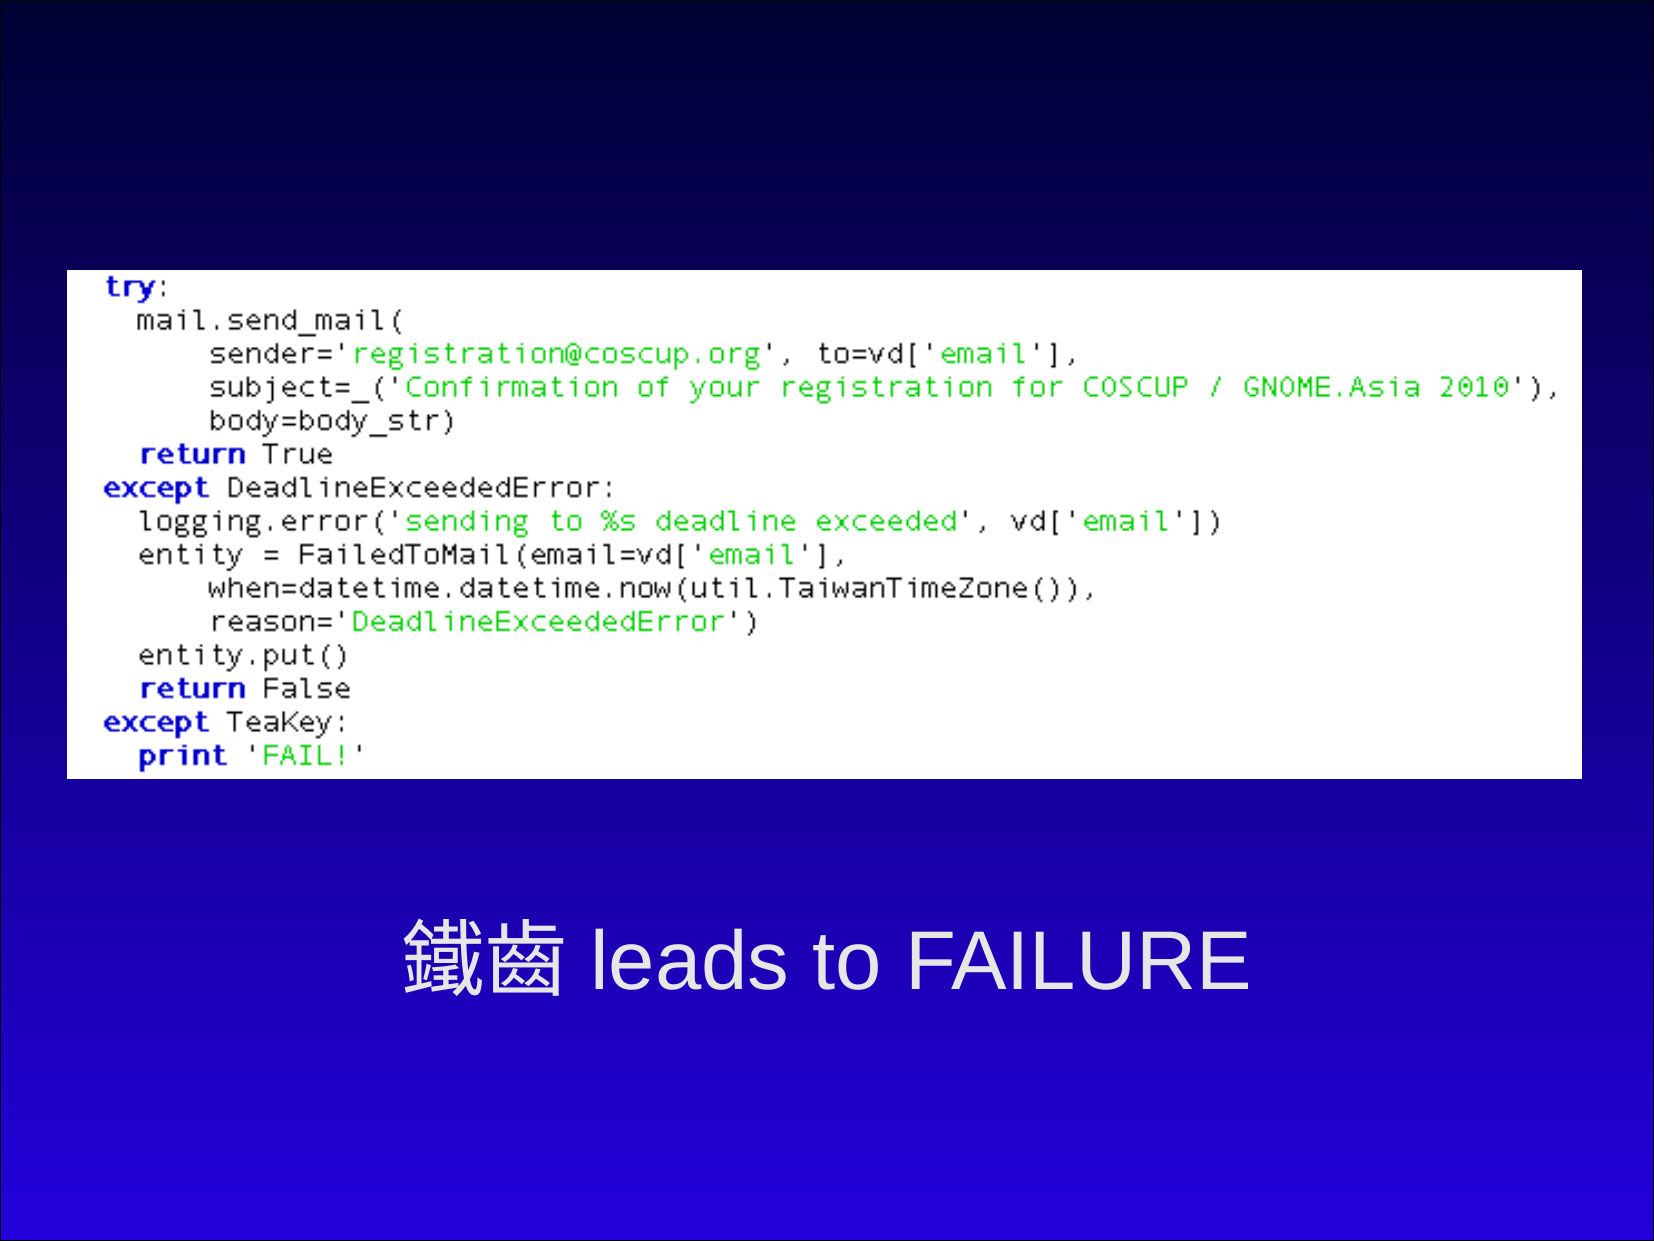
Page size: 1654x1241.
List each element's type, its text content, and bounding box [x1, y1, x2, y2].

picture [67, 270, 1582, 779]
text_box 鐵齒leads to FAILURE [302, 892, 1352, 1020]
